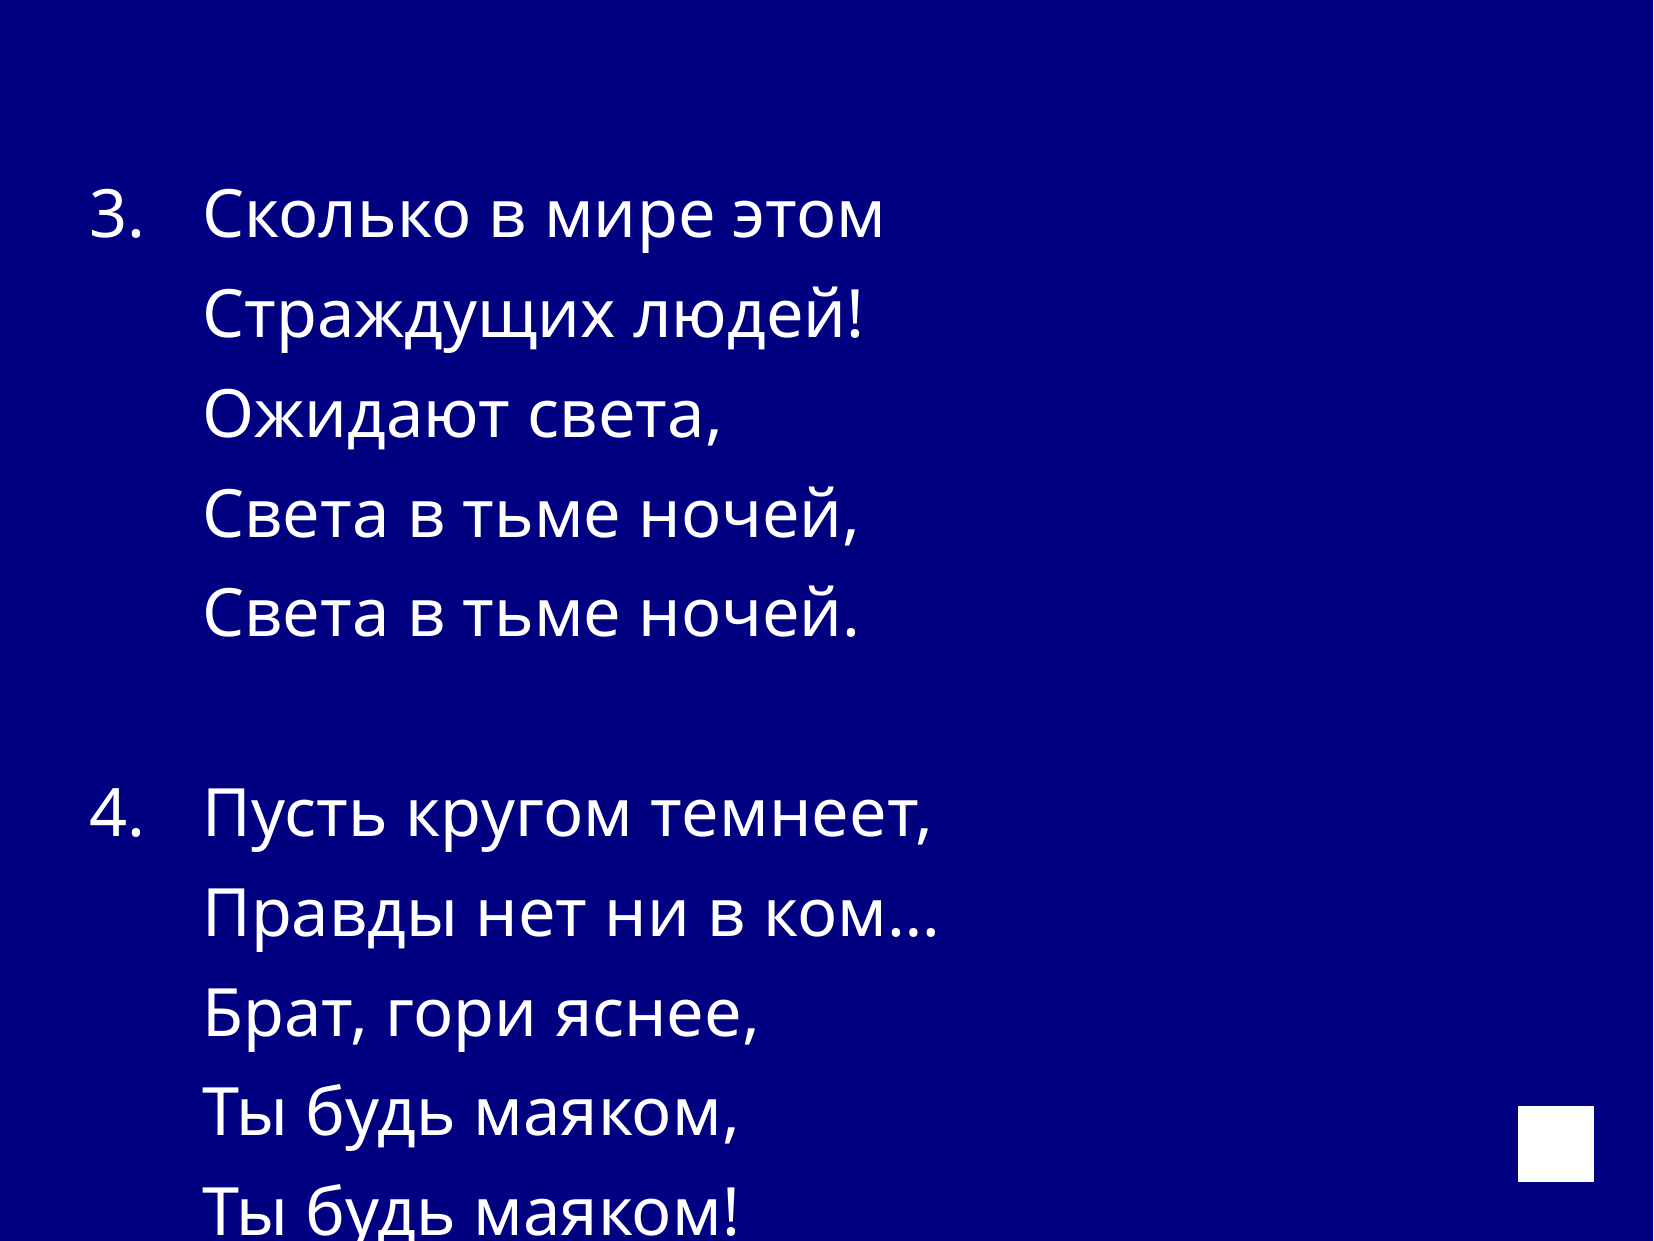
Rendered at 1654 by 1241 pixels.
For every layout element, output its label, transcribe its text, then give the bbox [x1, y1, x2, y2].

text_box 3. Сколько в мире этом Страждущих людей! Ожидают света, Света в тьме ночей, Света в тьме ночей. 4. Пусть кругом темнеет, Правды нет ни в ком… Брат, гори яснее, Ты будь маяком, Ты будь маяком! [75, 150, 1576, 1163]
text_box [1518, 1106, 1594, 1182]
